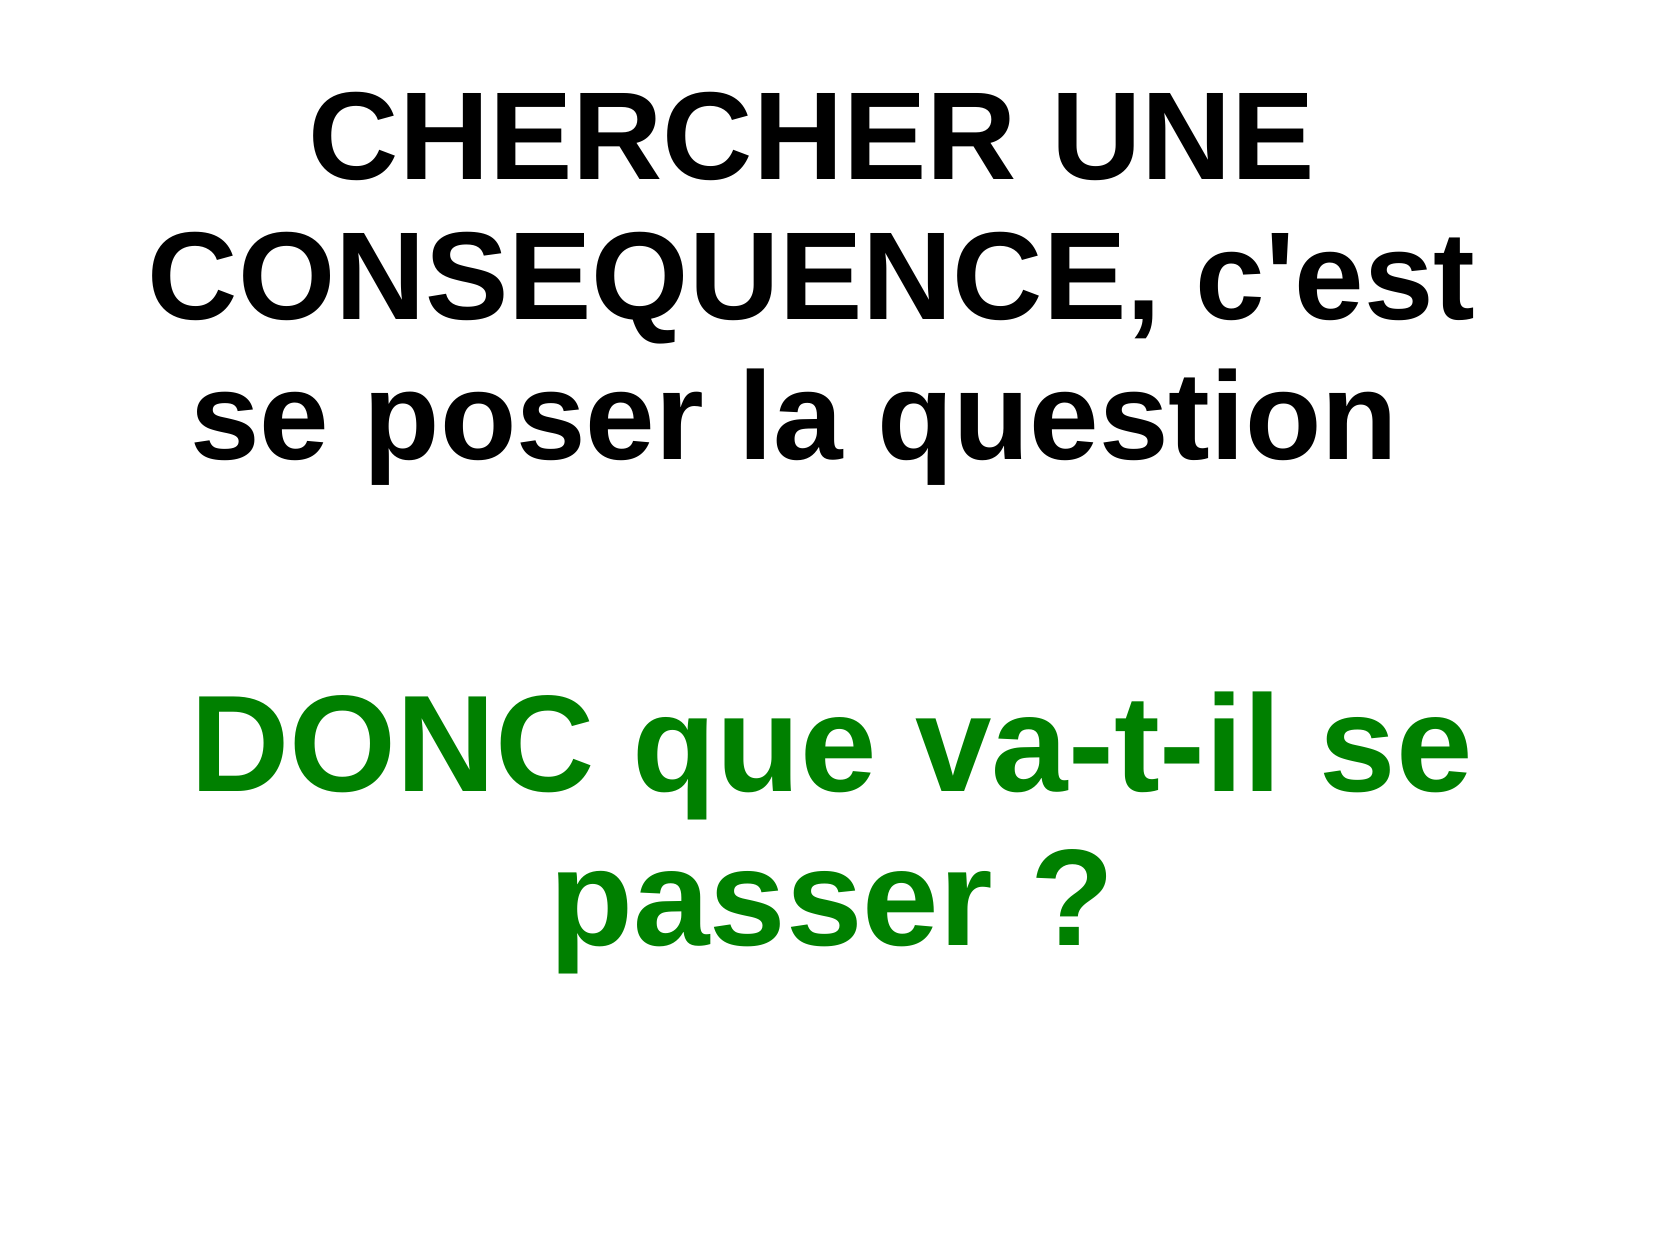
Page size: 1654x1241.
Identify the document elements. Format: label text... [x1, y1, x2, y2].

text_box CHERCHER UNE CONSEQUENCE, c'est se poser la question [88, 59, 1536, 494]
title DONC que va-t-il se passer ? [88, 666, 1577, 975]
